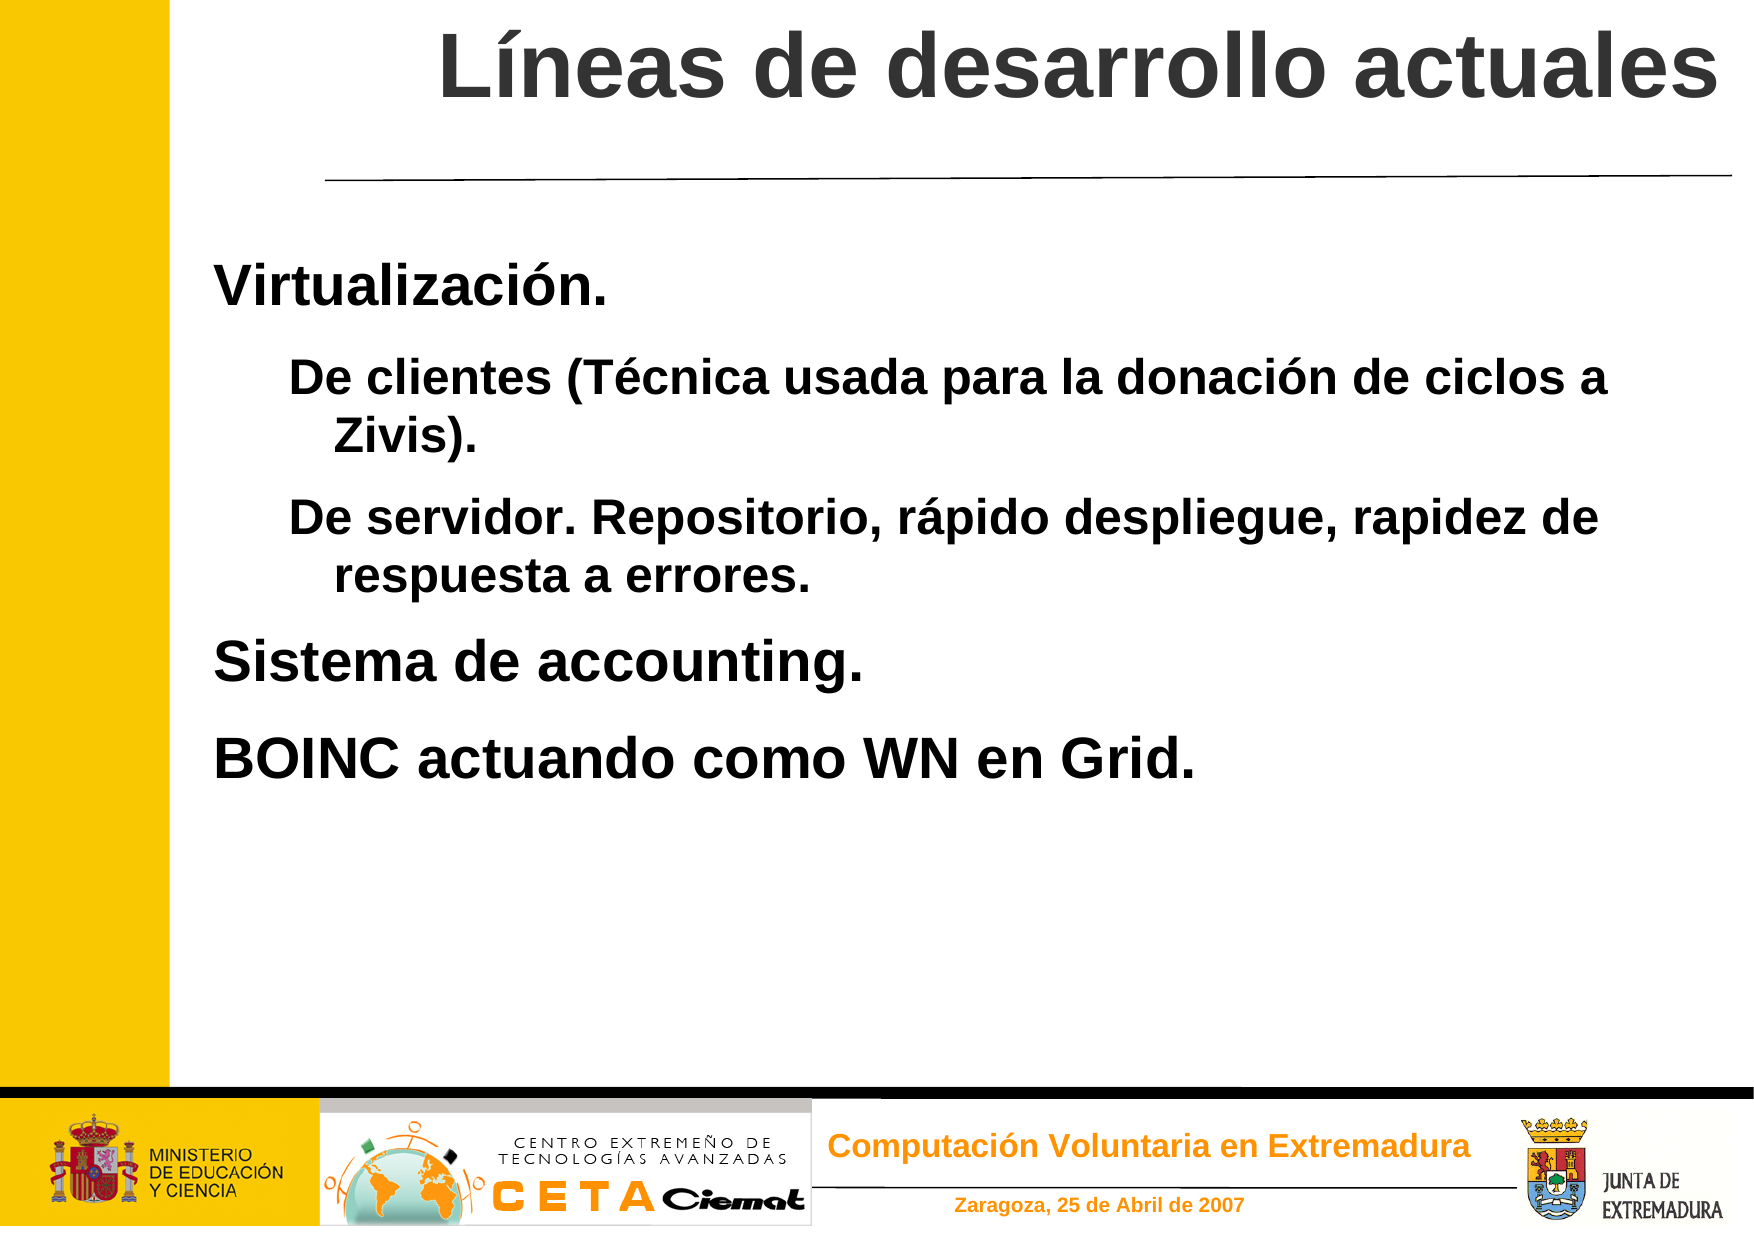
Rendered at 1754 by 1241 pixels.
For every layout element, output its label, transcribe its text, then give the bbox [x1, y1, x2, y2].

title Líneas de desarrollo actuales [146, 6, 1722, 121]
picture [1517, 1109, 1732, 1227]
picture [0, 1098, 812, 1226]
list Virtualización. De clientes (Técnica usada para la donación de ciclos a Zivis). De servidor. Repositorio, rápido despliegue, rapidez de respuesta a errores. Sistema de accounting. BOINC actuando como WN en Grid. [196, 249, 1713, 855]
